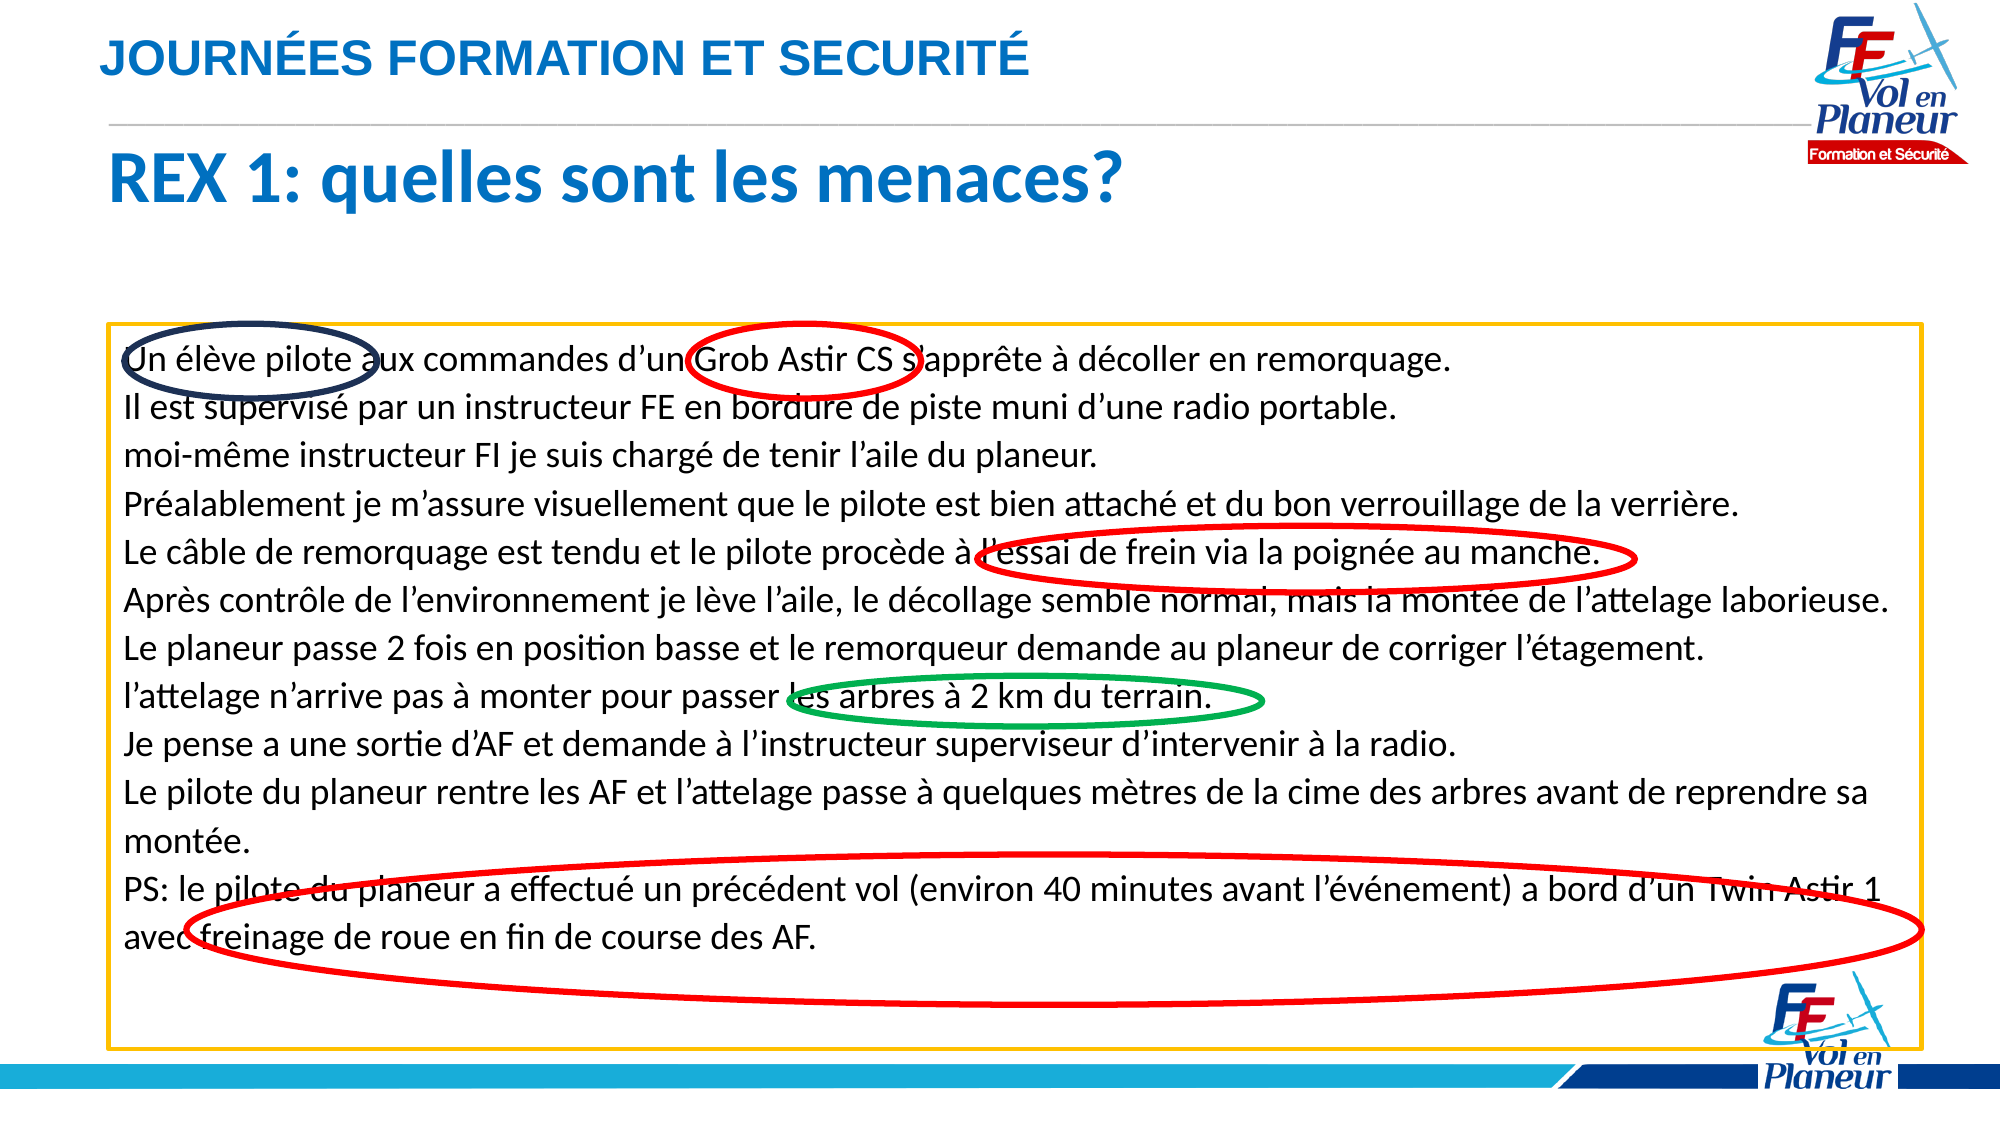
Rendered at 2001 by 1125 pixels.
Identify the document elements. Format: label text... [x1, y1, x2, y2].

text_box REX 1: quelles sont les menaces? [93, 120, 1298, 225]
list JOURNÉES FORMATION ET SECURITÉ [70, 24, 1547, 93]
picture [0, 959, 2000, 1125]
text_box Un élève pilote aux commandes d’un Grob Astir CS s’apprête à décoller en remorquage. Il est supervisé par un instructeur FE en bordure de piste muni d’une radio portable. moi-même instructeur FI je suis chargé de tenir l’aile du planeur. Préalablement je m’assure visuellement que le pilote est bien attaché et du bon verrouillage de la verrière. Le câble de remorquage est tendu et le pilote procède à l’essai de frein via la poignée au manche. Après contrôle de l’environnement je lève l’aile, le décollage semble normal, mais la montée de l’attelage laborieuse. Le planeur passe 2 fois en position basse et le remorqueur demande au planeur de corriger l’étagement. l’attelage n’arrive pas à monter pour passer les arbres à 2 km du terrain. Je pense a une sortie d’AF et demande à l’instructeur superviseur d’intervenir à la radio. Le pilote du planeur rentre les AF et l’attelage passe à quelques mètres de la cime des arbres avant de reprendre sa montée. PS: le pilote du planeur a effectué un précédent vol (environ 40 minutes avant l’événement) a bord d’un Twin Astir 1 avec freinage de roue en fin de course des AF. [190, 858, 1918, 1001]
text_box Un élève pilote aux commandes d’un Grob Astir CS s’apprête à décoller en remorquage. Il est supervisé par un instructeur FE en bordure de piste muni d’une radio portable. moi-même instructeur FI je suis chargé de tenir l’aile du planeur. Préalablement je m’assure visuellement que le pilote est bien attaché et du bon verrouillage de la verrière. Le câble de remorquage est tendu et le pilote procède à l’essai de frein via la poignée au manche. Après contrôle de l’environnement je lève l’aile, le décollage semble normal, mais la montée de l’attelage laborieuse. Le planeur passe 2 fois en position basse et le remorqueur demande au planeur de corriger l’étagement. l’attelage n’arrive pas à monter pour passer les arbres à 2 km du terrain. Je pense a une sortie d’AF et demande à l’instructeur superviseur d’intervenir à la radio. Le pilote du planeur rentre les AF et l’attelage passe à quelques mètres de la cime des arbres avant de reprendre sa montée. PS: le pilote du planeur a effectué un précédent vol (environ 40 minutes avant l’événement) a bord d’un Twin Astir 1 avec freinage de roue en fin de course des AF. [108, 323, 1922, 1050]
picture [1759, 2, 2000, 165]
